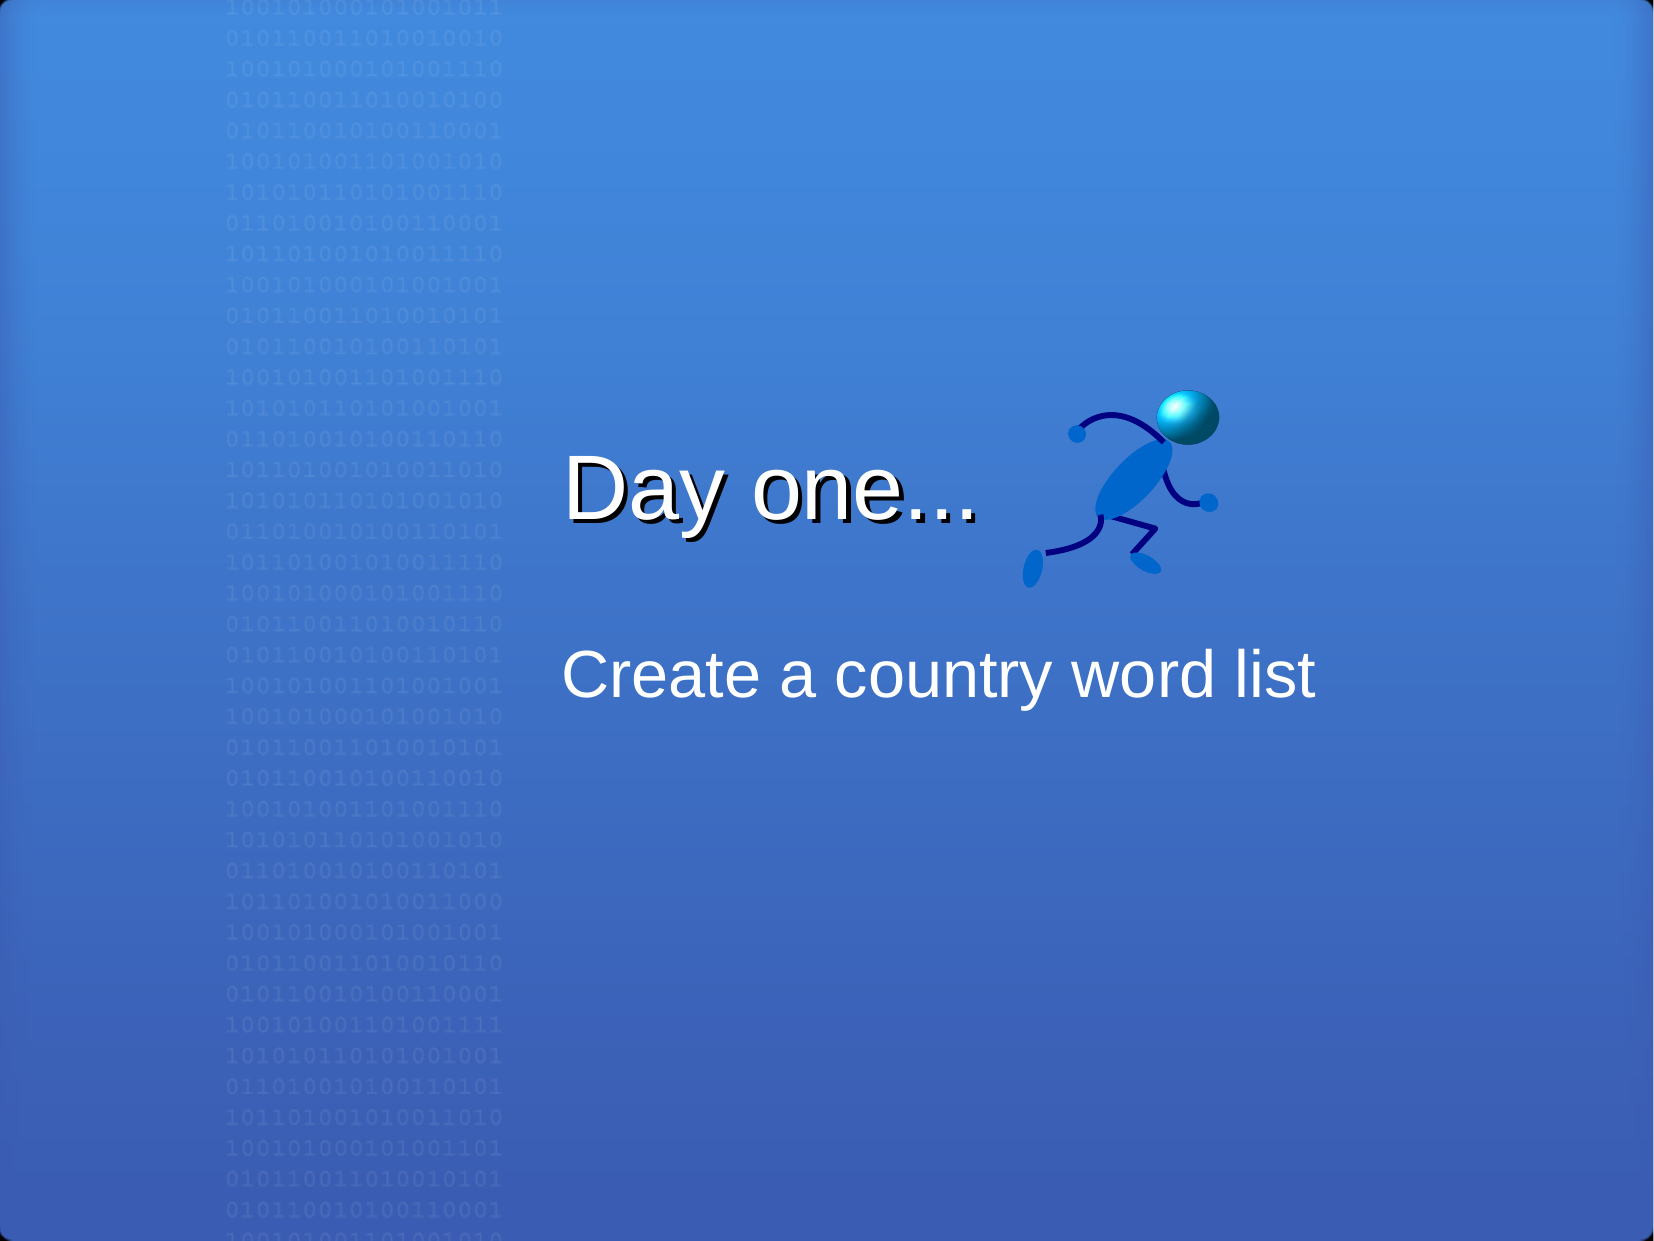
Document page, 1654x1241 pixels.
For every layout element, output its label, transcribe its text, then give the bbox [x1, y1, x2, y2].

picture [0, 0, 1654, 1241]
title Day one... [562, 383, 1533, 591]
list Create a country word list [525, 637, 1576, 880]
text_box [1022, 549, 1043, 588]
text_box [1130, 552, 1162, 574]
text_box [1095, 439, 1173, 520]
text_box [1068, 425, 1087, 443]
text_box [1199, 493, 1219, 512]
